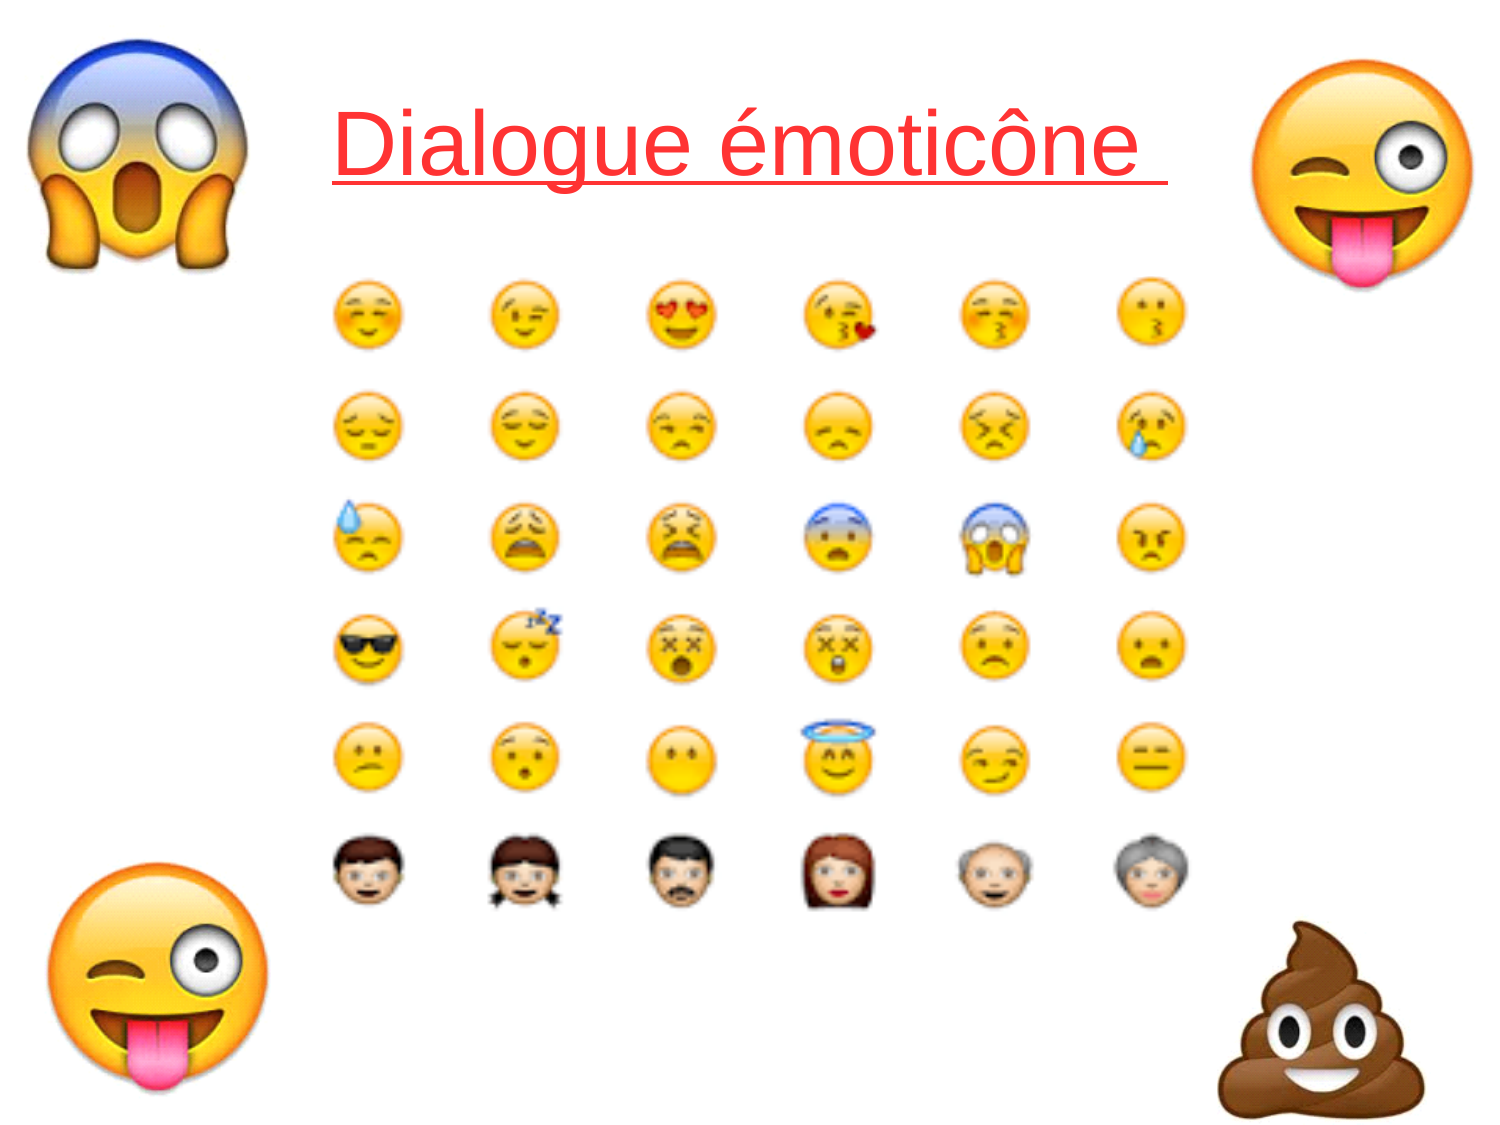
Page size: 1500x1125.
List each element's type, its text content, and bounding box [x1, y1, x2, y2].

title Dialogue émoticône [276, 45, 1224, 233]
picture [1224, 19, 1500, 308]
picture [20, 822, 296, 1111]
picture [0, 0, 276, 288]
picture [318, 276, 1500, 1125]
